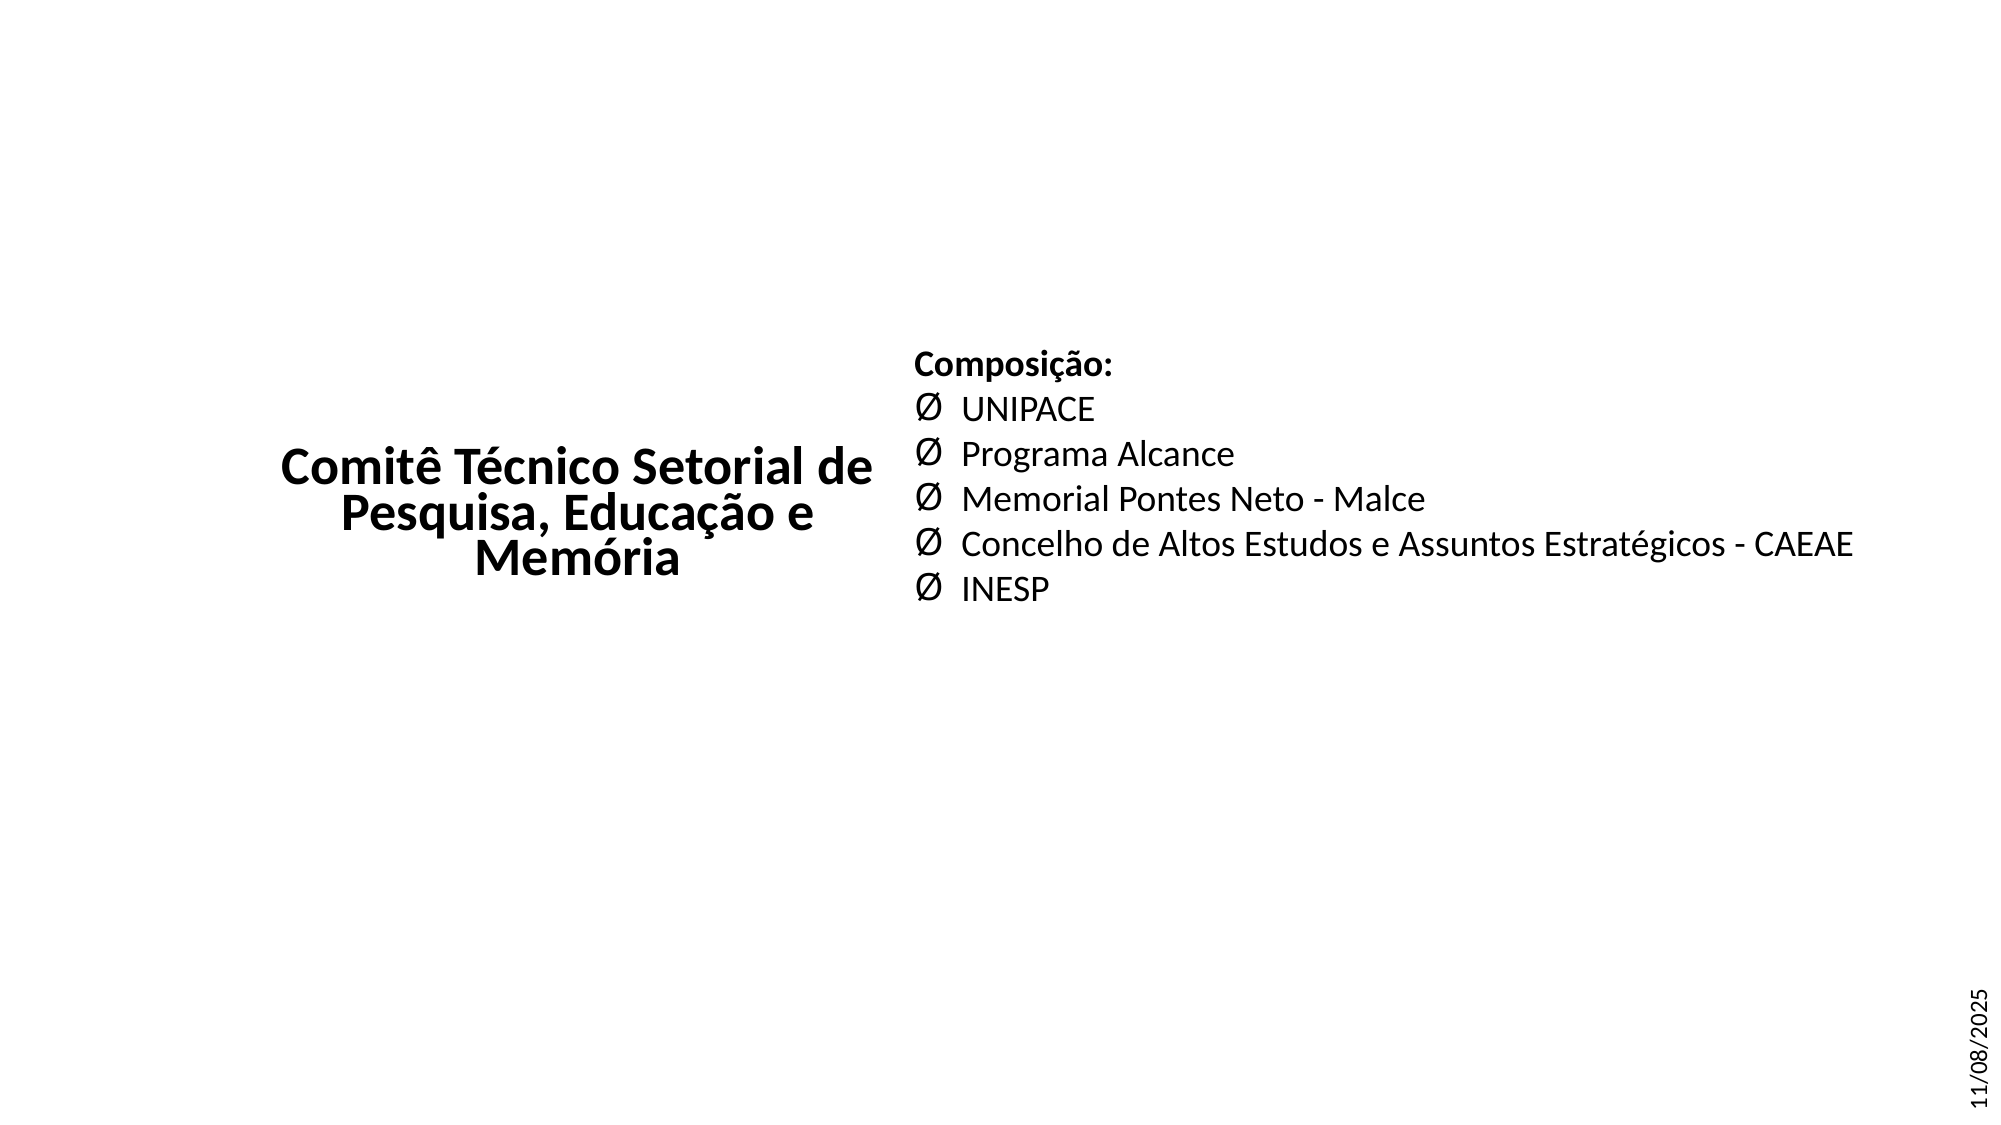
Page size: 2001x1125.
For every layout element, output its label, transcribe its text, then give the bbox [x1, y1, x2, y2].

text_box Composição: UNIPACE Programa Alcance Memorial Pontes Neto - Malce Concelho de Altos Estudos e Assuntos Estratégicos - CAEAE INESP [899, 331, 1872, 619]
list Comitê Técnico Setorial de Pesquisa, Educação e Memória [256, 440, 899, 600]
text_box 11/08/2025 [1954, 972, 2000, 1125]
